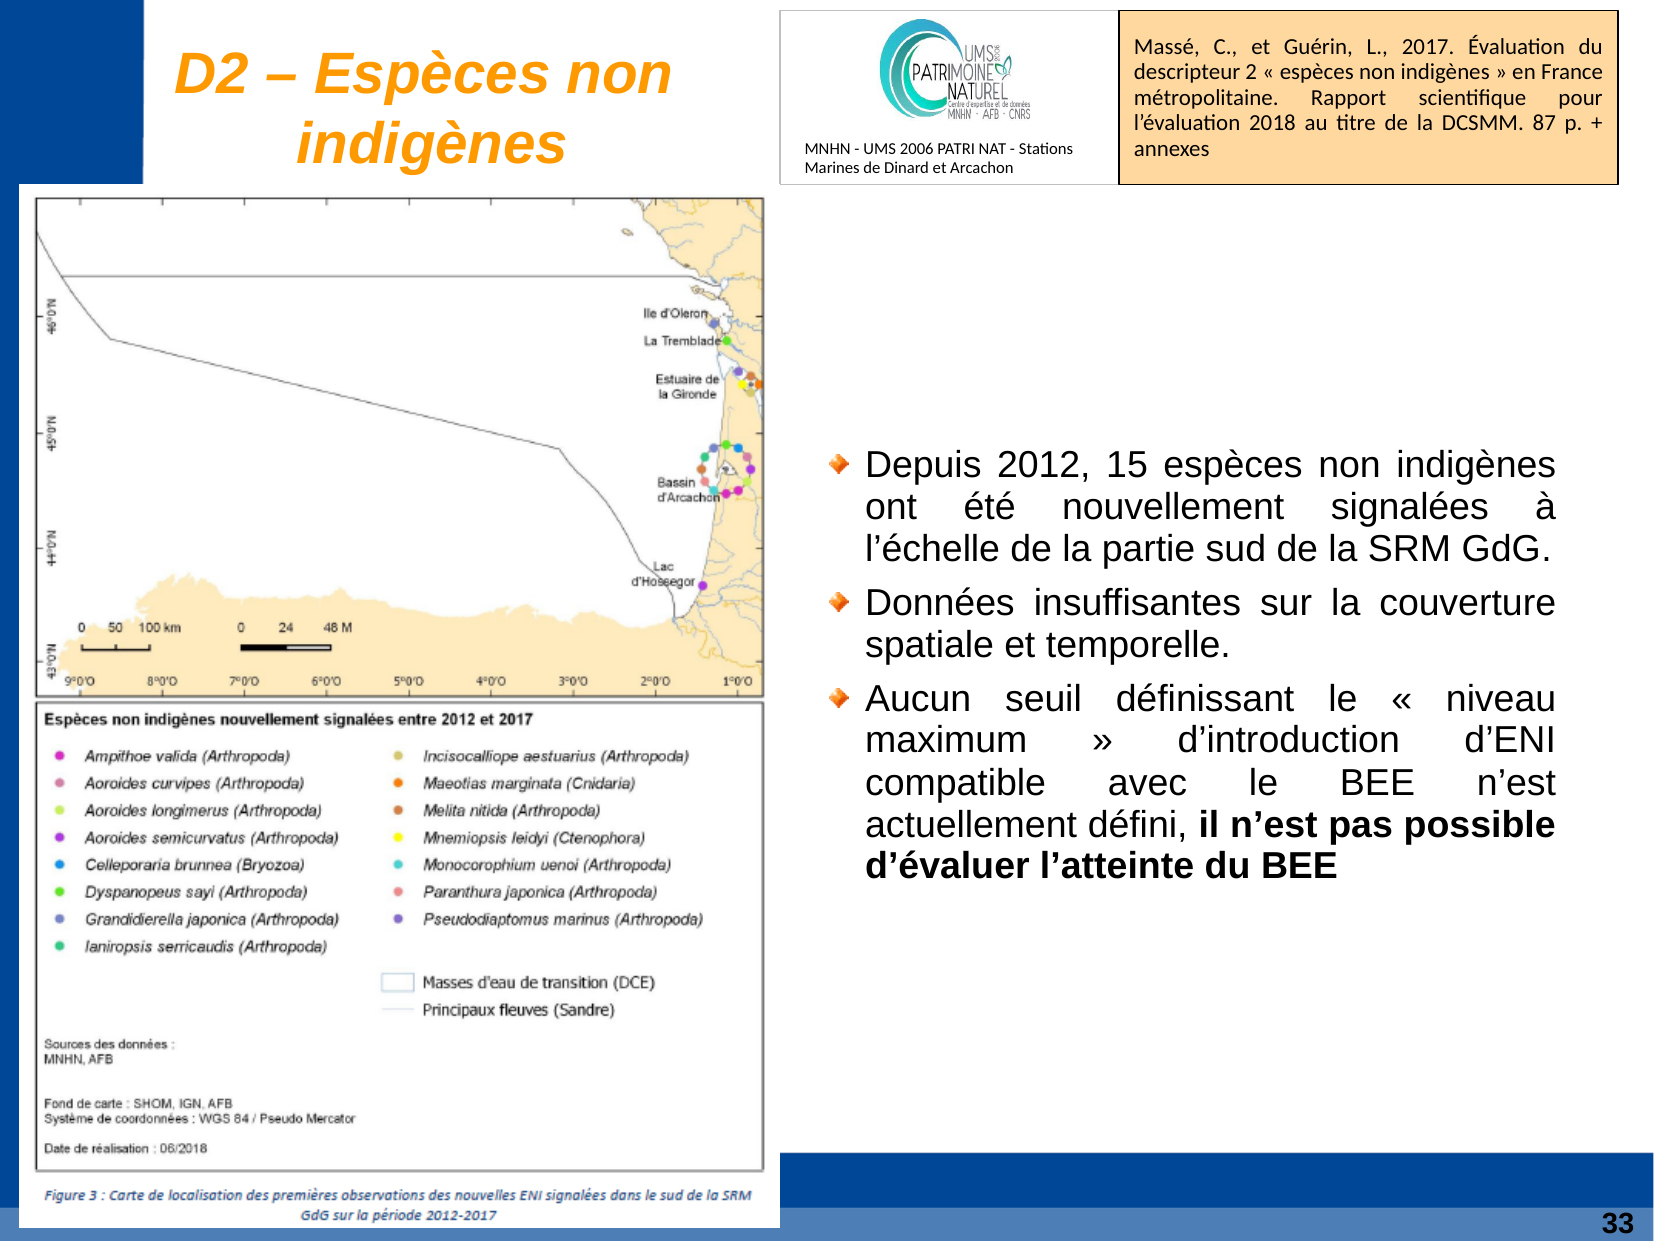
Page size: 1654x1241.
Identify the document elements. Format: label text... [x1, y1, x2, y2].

text_box MNHN - UMS 2006 PATRI NAT - Stations Marines de Dinard et Arcachon [789, 131, 1139, 185]
picture [0, 0, 1654, 1241]
text_box Massé, C., et Guérin, L., 2017. Évaluation du descripteur 2 « espèces non indigènes » en France métropolitaine. Rapport scientifique pour l’évaluation 2018 au titre de la DCSMM. 87 p. + annexes [1119, 10, 1619, 185]
text_box Depuis 2012, 15 espèces non indigènes ont été nouvellement signalées à l’échelle de la partie sud de la SRM GdG. Données insuffisantes sur la couverture spatiale et temporelle. Aucun seuil définissant le « niveau maximum » d’introduction d’ENI compatible avec le BEE n’est actuellement défini, il n’est pas possible d’évaluer l’atteinte du BEE [814, 295, 1571, 952]
text_box D2 – Espèces non indigènes [160, 0, 706, 183]
